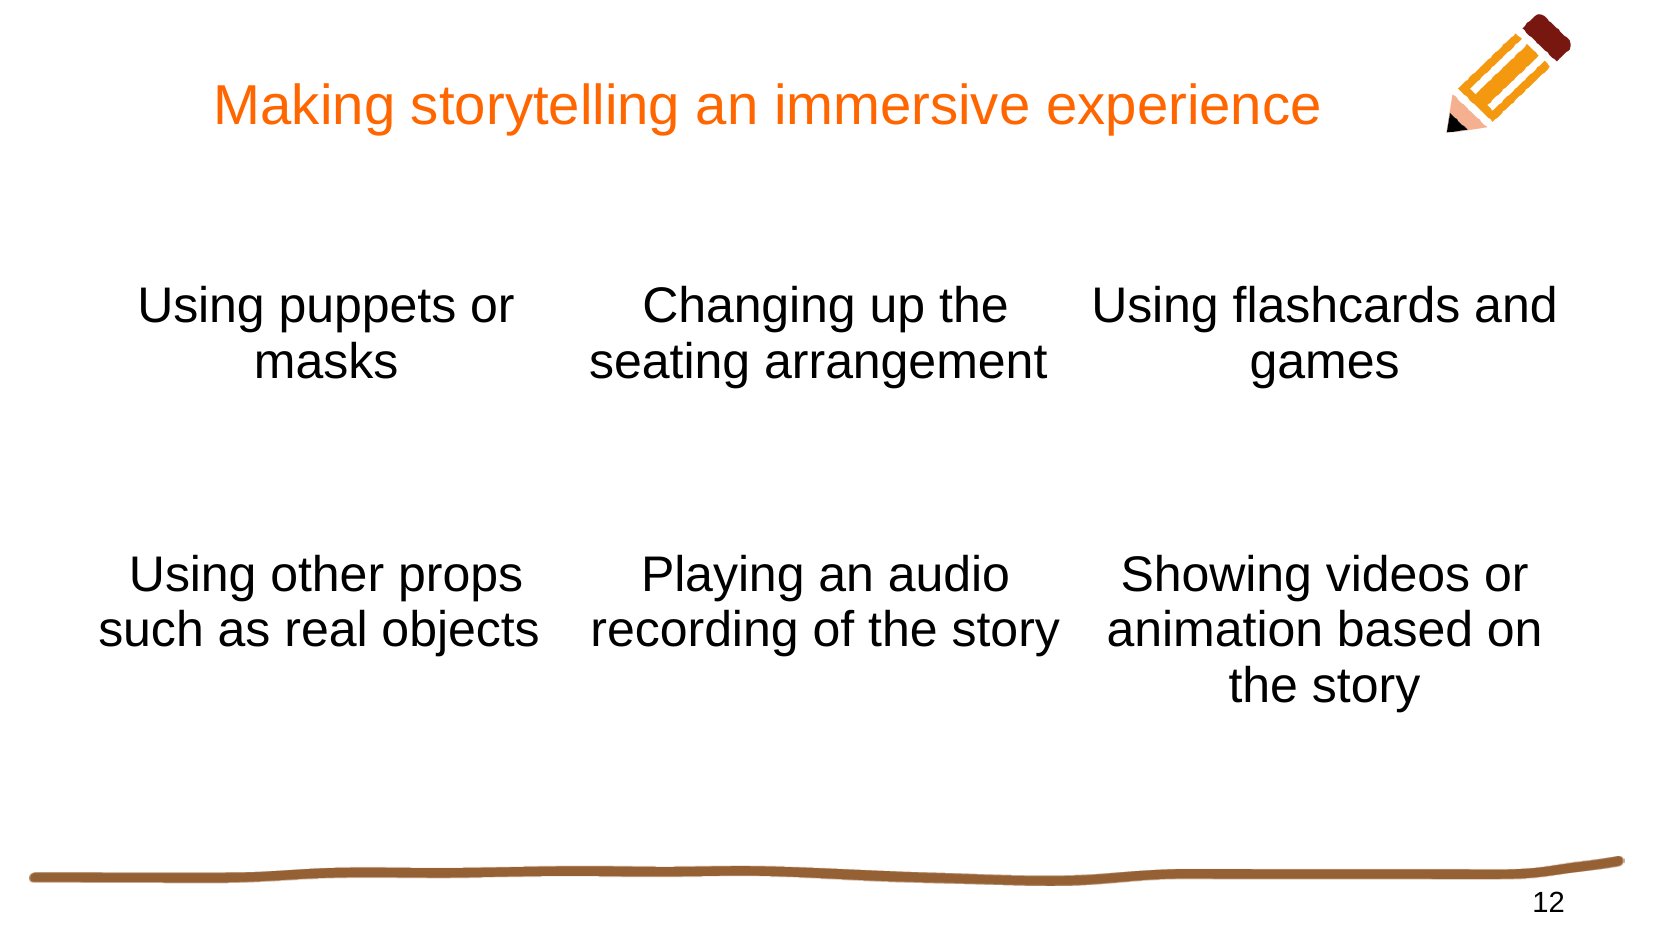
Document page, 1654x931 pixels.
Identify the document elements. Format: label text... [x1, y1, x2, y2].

list Showing videos or animation based on the story [1086, 545, 1563, 856]
list Playing an audio recording of the story [587, 545, 1064, 856]
list Using other props such as real objects [88, 545, 564, 856]
picture [29, 856, 1625, 886]
title Making storytelling an immersive experience [88, 53, 1447, 157]
list Using flashcards and games [1086, 277, 1563, 426]
list Changing up the seating arrangement [587, 277, 1064, 426]
picture [1446, 14, 1571, 133]
list Using puppets or masks [88, 277, 564, 455]
